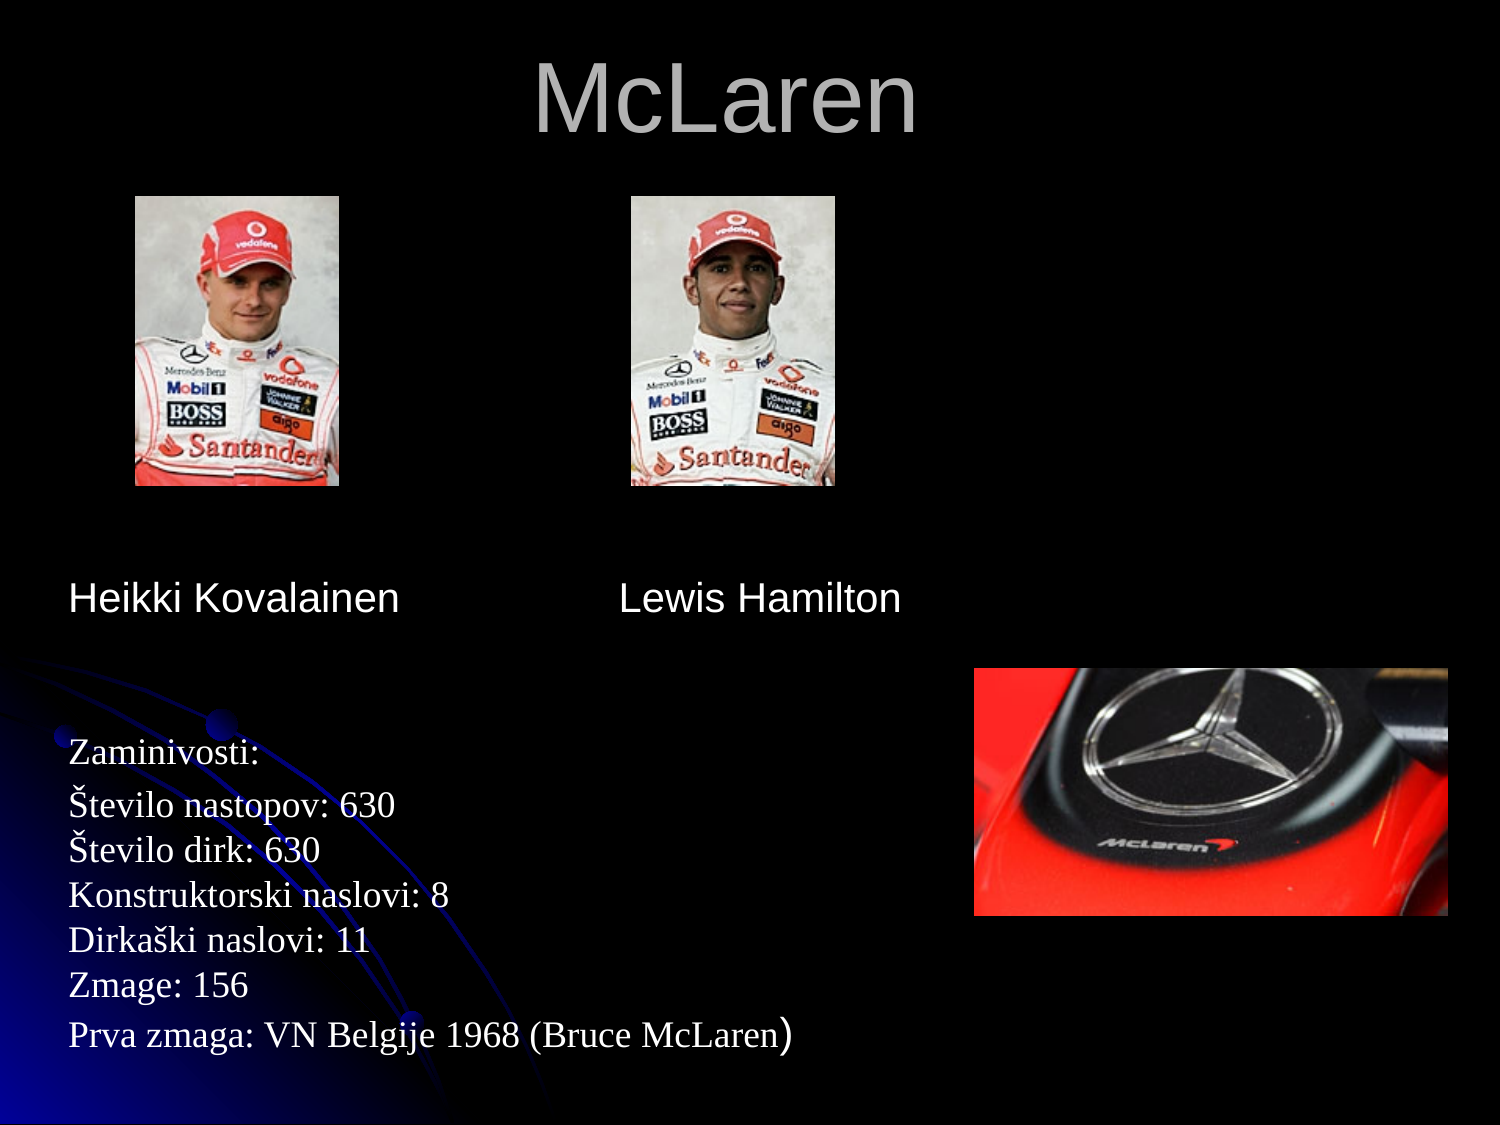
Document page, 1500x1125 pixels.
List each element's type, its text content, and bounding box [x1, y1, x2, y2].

picture [974, 668, 1448, 916]
subtitle Heikki Kovalainen Lewis Hamilton Zaminivosti: Število nastopov: 630 Število dirk: 630 Konstruktorski naslovi: 8 Dirkaški naslovi: 11 Zmage: 156 Prva zmaga: VN Belgije 1968 (Bruce McLaren) [53, 538, 1275, 925]
picture [631, 196, 835, 486]
picture [135, 196, 339, 486]
title McLaren [88, 0, 1364, 213]
